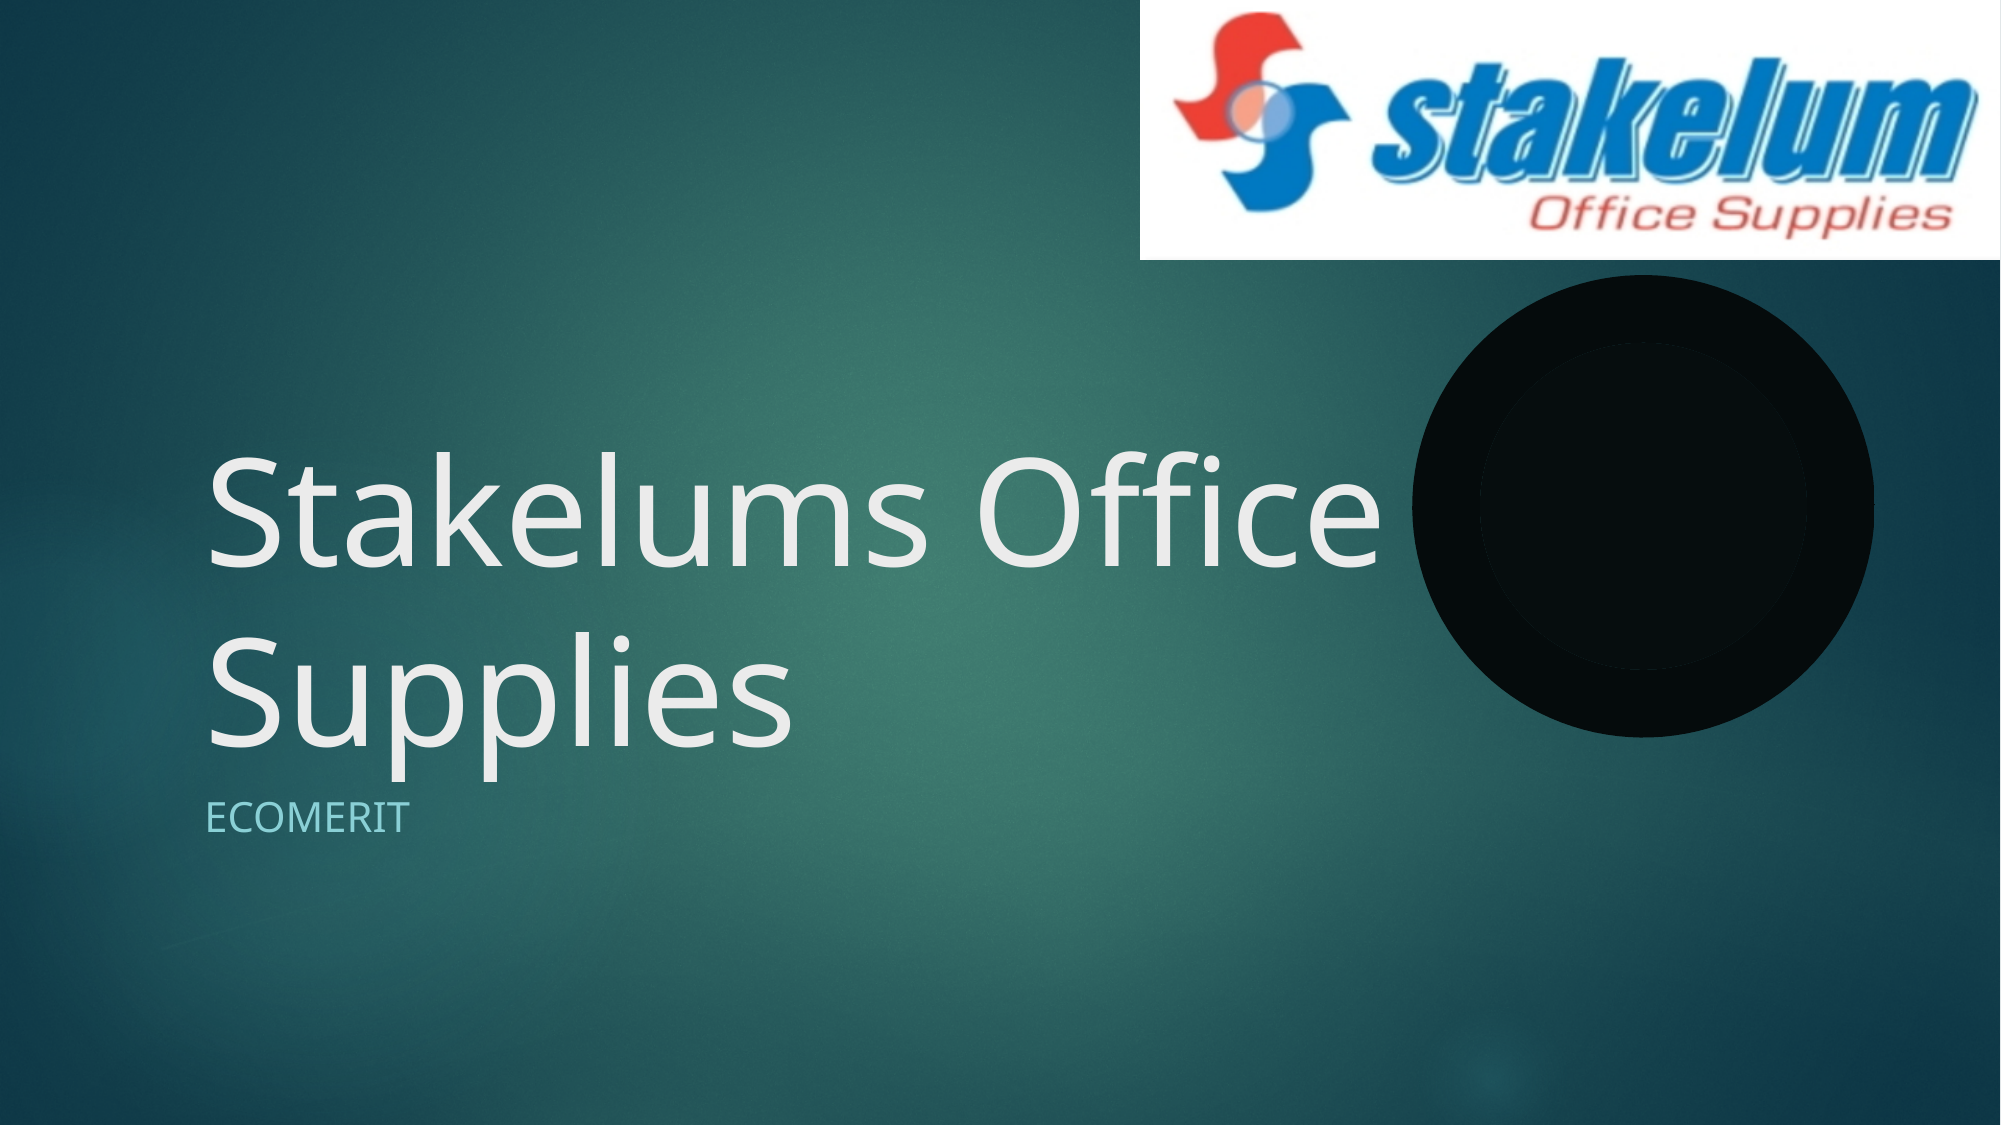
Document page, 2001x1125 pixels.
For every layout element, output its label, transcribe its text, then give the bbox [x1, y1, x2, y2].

subtitle Ecomerit [189, 783, 1638, 926]
title Stakelums Office Supplies [189, 237, 1638, 783]
picture [1140, 0, 2000, 260]
